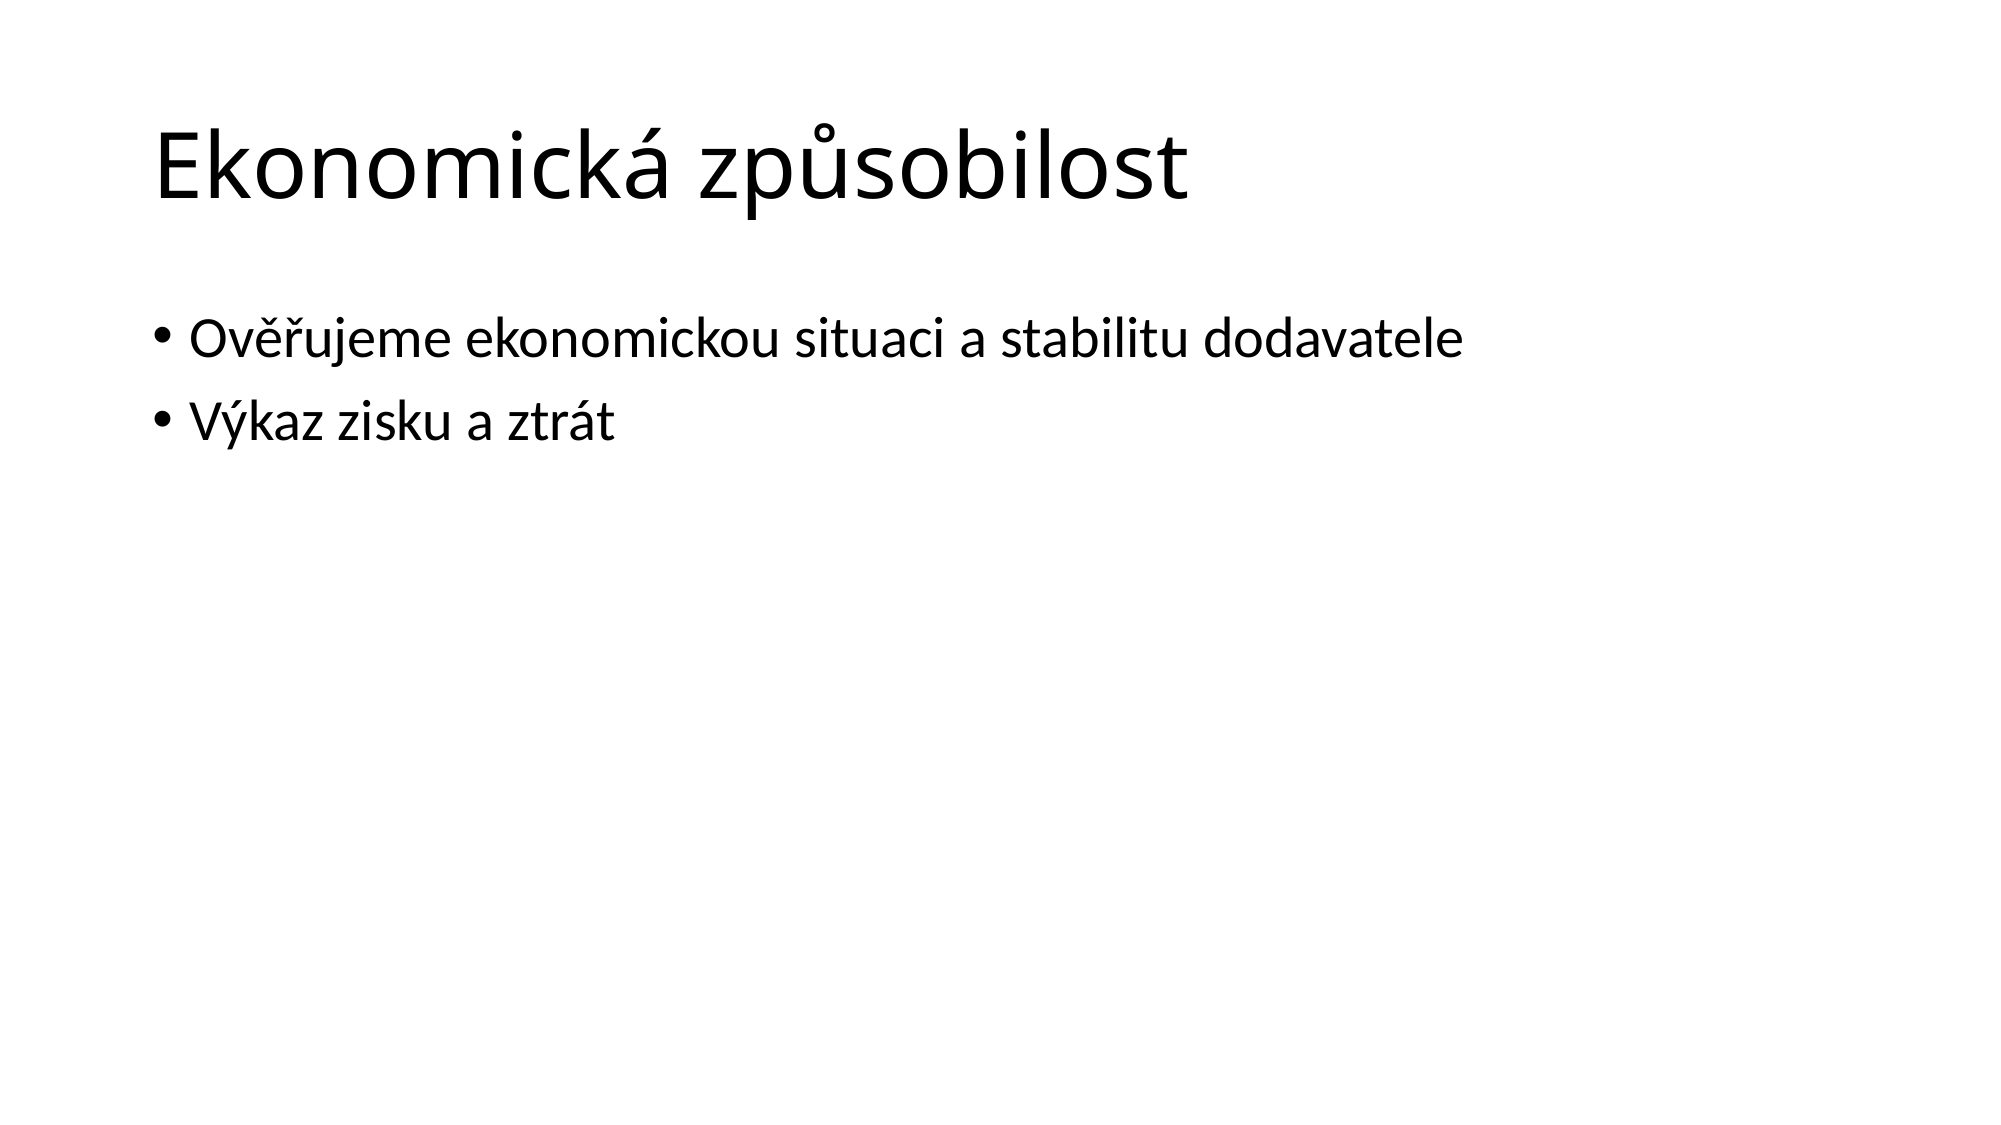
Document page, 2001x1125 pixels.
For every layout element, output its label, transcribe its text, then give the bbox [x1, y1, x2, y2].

title Ekonomická způsobilost [137, 59, 1863, 278]
list Ověřujeme ekonomickou situaci a stabilitu dodavatele Výkaz zisku a ztrát [137, 299, 1863, 1014]
